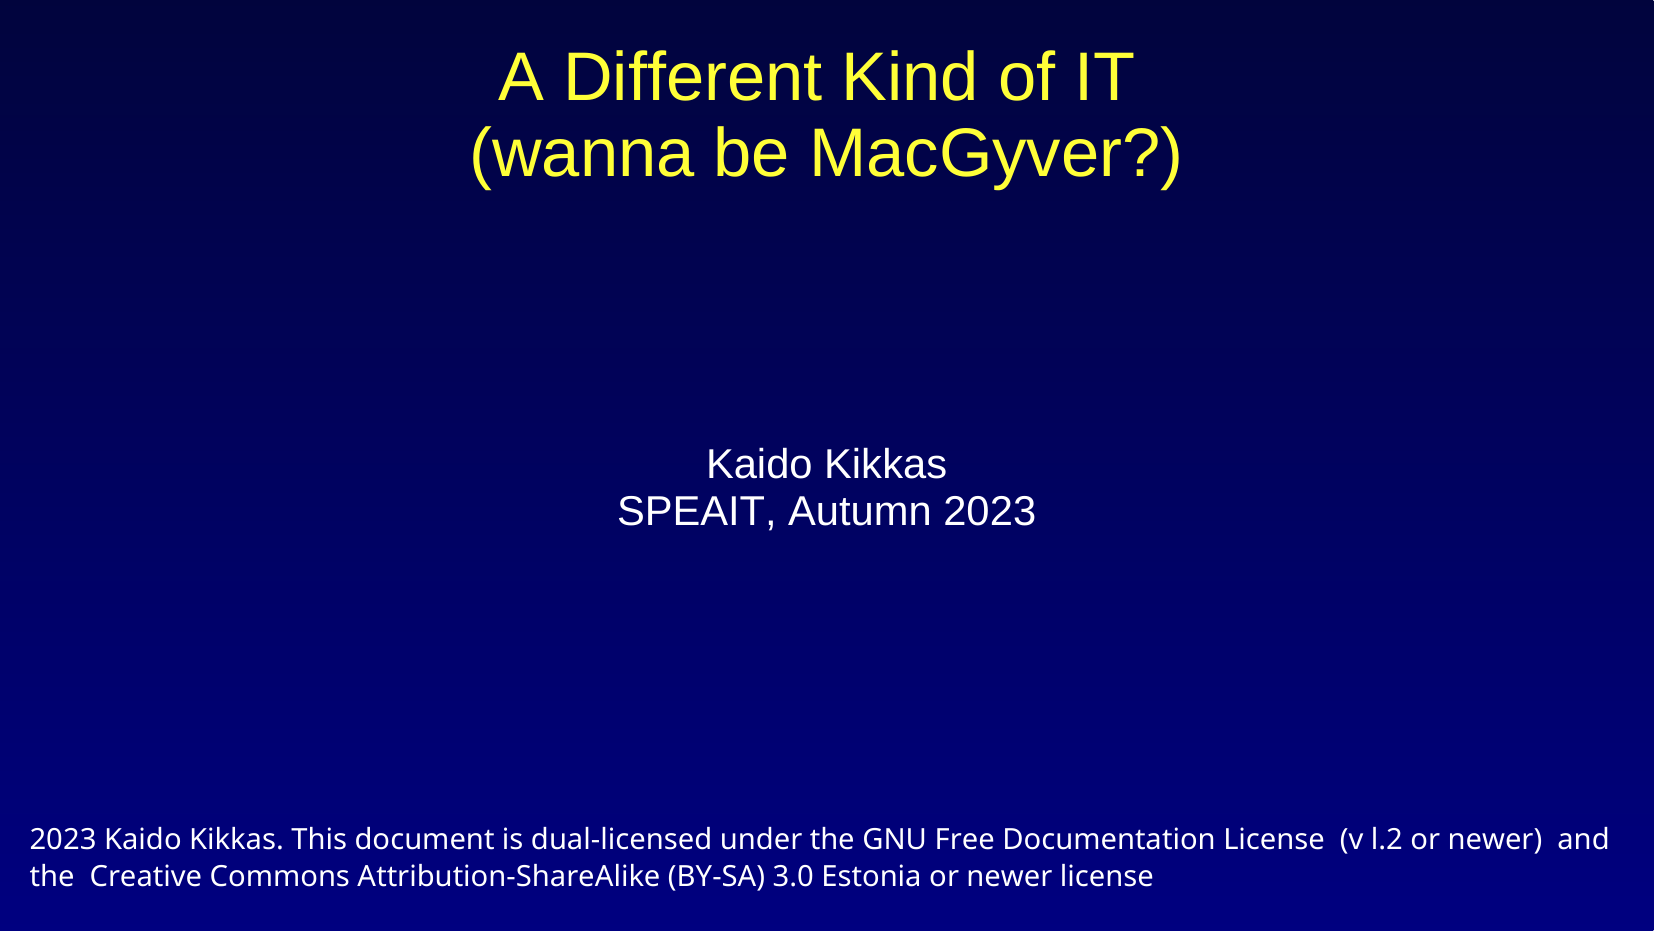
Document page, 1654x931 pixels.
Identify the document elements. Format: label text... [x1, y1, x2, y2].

subtitle Kaido Kikkas SPEAIT, Autumn 2023 [82, 217, 1571, 758]
text_box 2023 Kaido Kikkas. This document is dual-licensed under the GNU Free Documentation License (v l.2 or newer) and the Creative Commons Attribution-ShareAlike (BY-SA) 3.0 Estonia or newer license [29, 819, 1631, 895]
title A Different Kind of IT (wanna be MacGyver?) [82, 37, 1571, 193]
